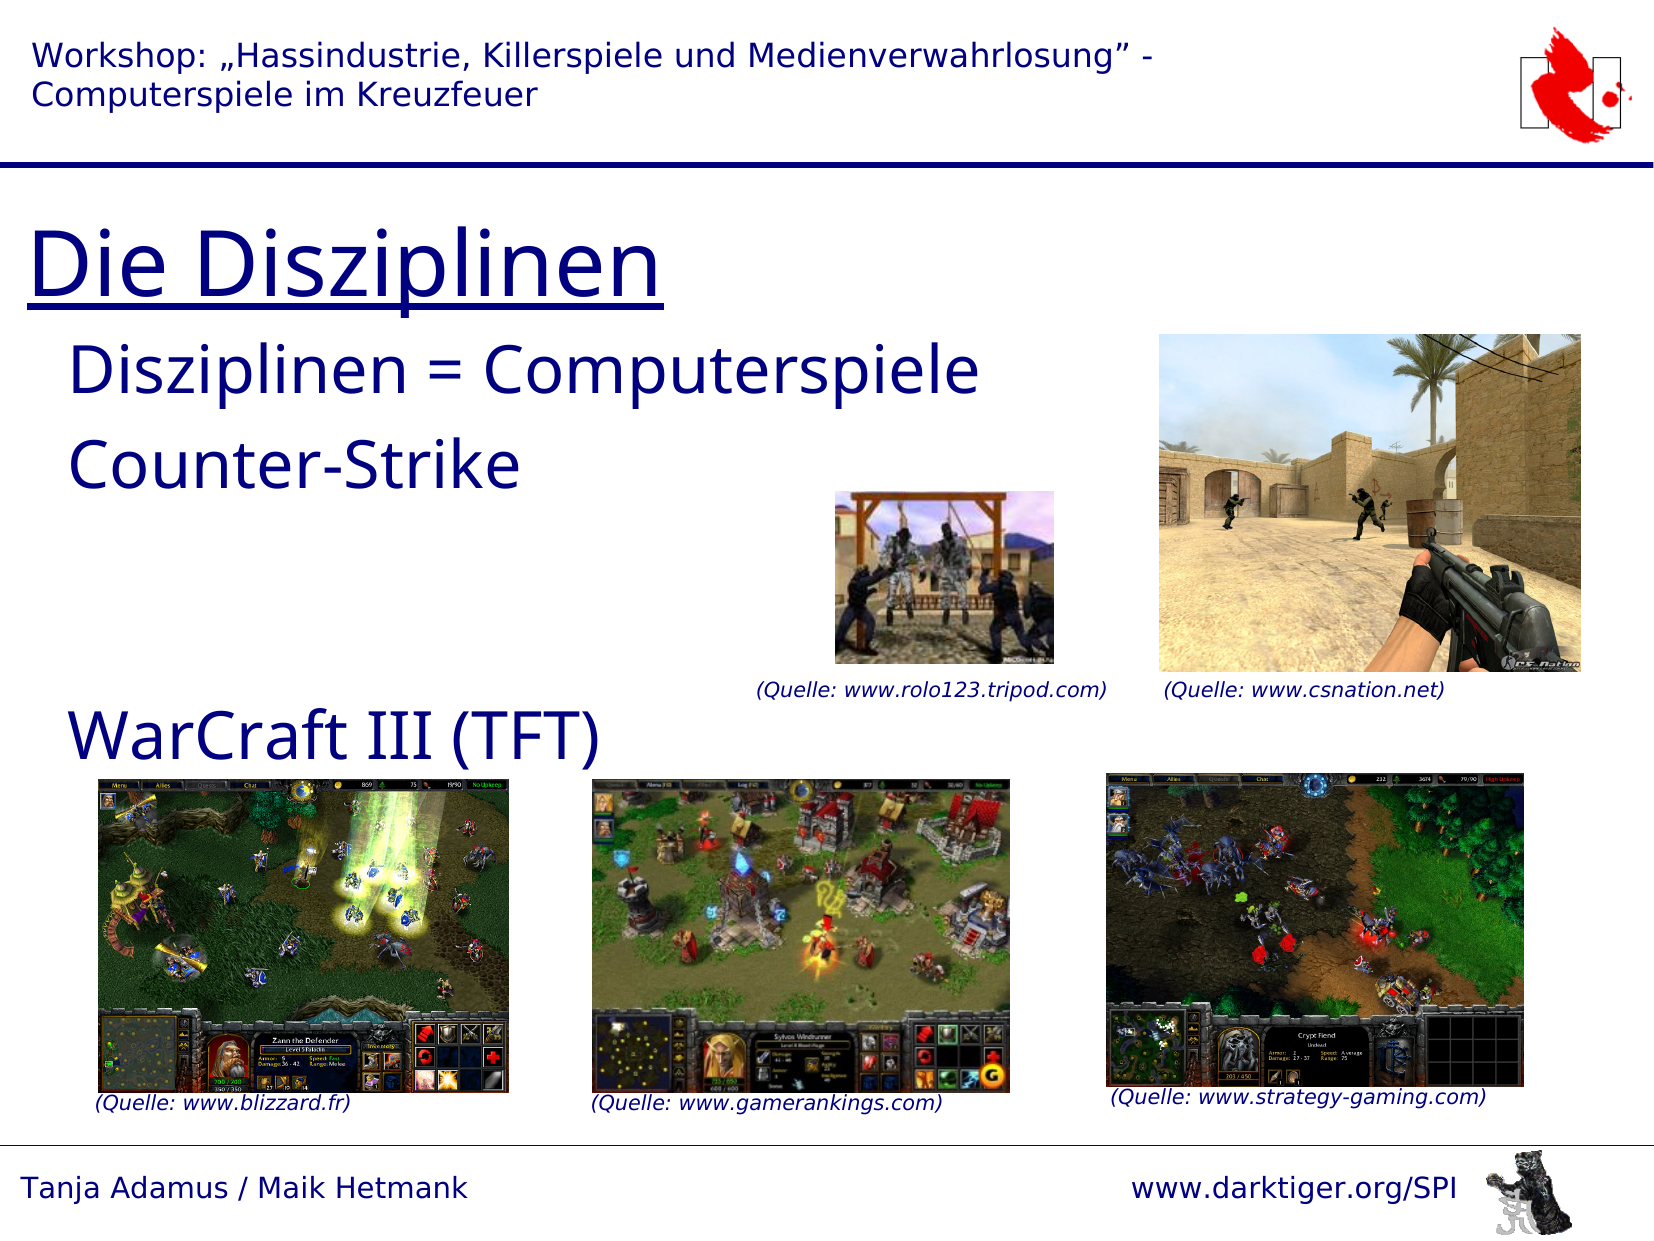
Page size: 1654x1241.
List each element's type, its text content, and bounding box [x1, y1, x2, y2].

text_box Disziplinen = Computerspiele [53, 314, 1530, 411]
text_box (Quelle: www.csnation.net) [1148, 670, 1461, 710]
picture [835, 491, 1054, 664]
picture [592, 779, 1010, 1093]
picture [1486, 1150, 1572, 1235]
text_box Counter-Strike [53, 409, 768, 506]
picture [1503, 16, 1632, 148]
text_box (Quelle: www.blizzard.fr) [79, 1083, 367, 1124]
text_box (Quelle: www.gamerankings.com) [575, 1083, 959, 1127]
picture [1106, 773, 1524, 1087]
picture [1159, 334, 1581, 672]
picture [98, 779, 509, 1093]
text_box WarCraft III (TFT) [53, 681, 768, 777]
text_box (Quelle: www.rolo123.tripod.com) [741, 670, 1123, 710]
text_box (Quelle: www.strategy-gaming.com) [1095, 1077, 1503, 1117]
text_box Die Disziplinen [11, 190, 1459, 318]
text_box Workshop: „Hassindustrie, Killerspiele und Medienverwahrlosung” - Computerspiele im Kreuzfeuer [16, 29, 1418, 178]
